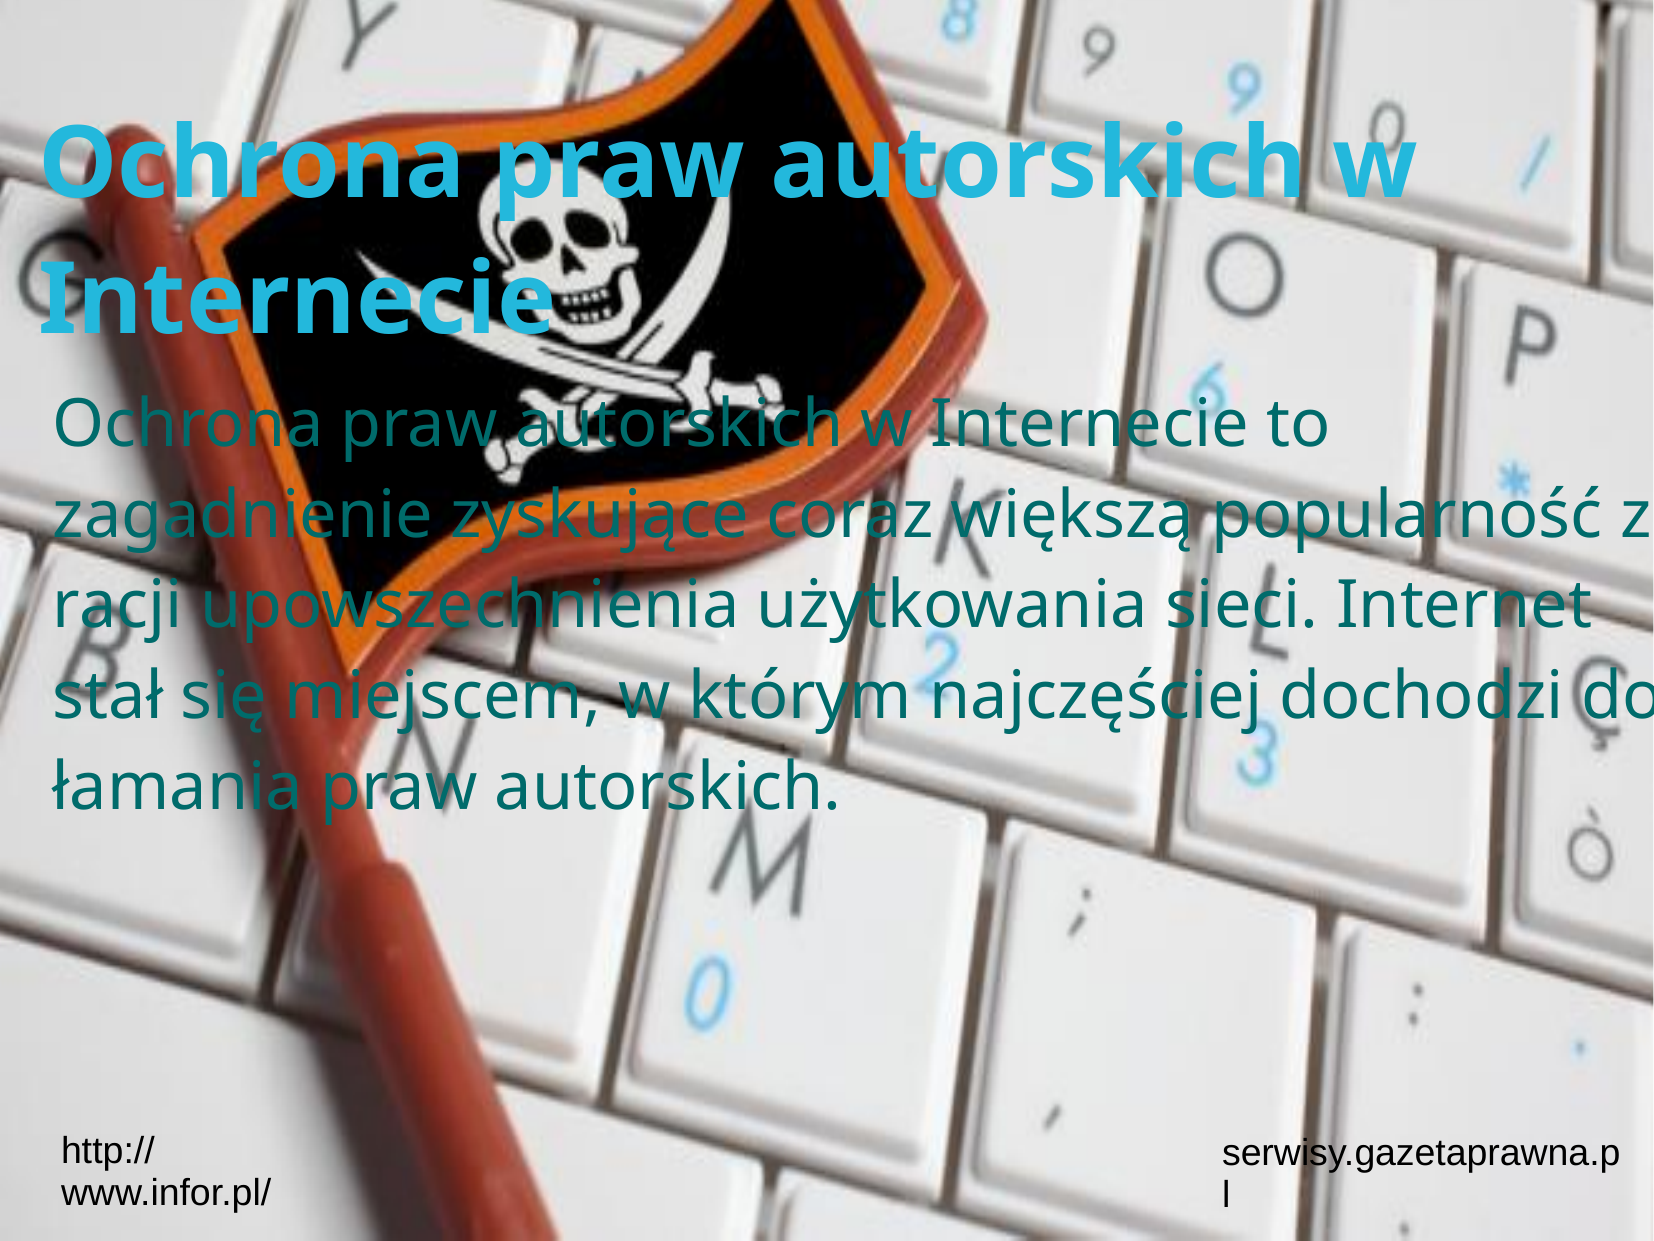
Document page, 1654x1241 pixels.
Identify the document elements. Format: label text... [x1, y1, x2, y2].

text_box Ochrona praw autorskich w Internecie [23, 82, 1583, 1052]
text_box http://www.infor.pl/ [46, 1122, 378, 1179]
picture [0, 0, 1654, 1241]
text_box serwisy.gazetaprawna.pl [1207, 1124, 1642, 1182]
text_box Ochrona praw autorskich w Internecie to zagadnienie zyskujące coraz większą popularność z racji upowszechnienia użytkowania sieci. Internet stał się miejscem, w którym najczęściej dochodzi do łamania praw autorskich. [37, 367, 1654, 1123]
